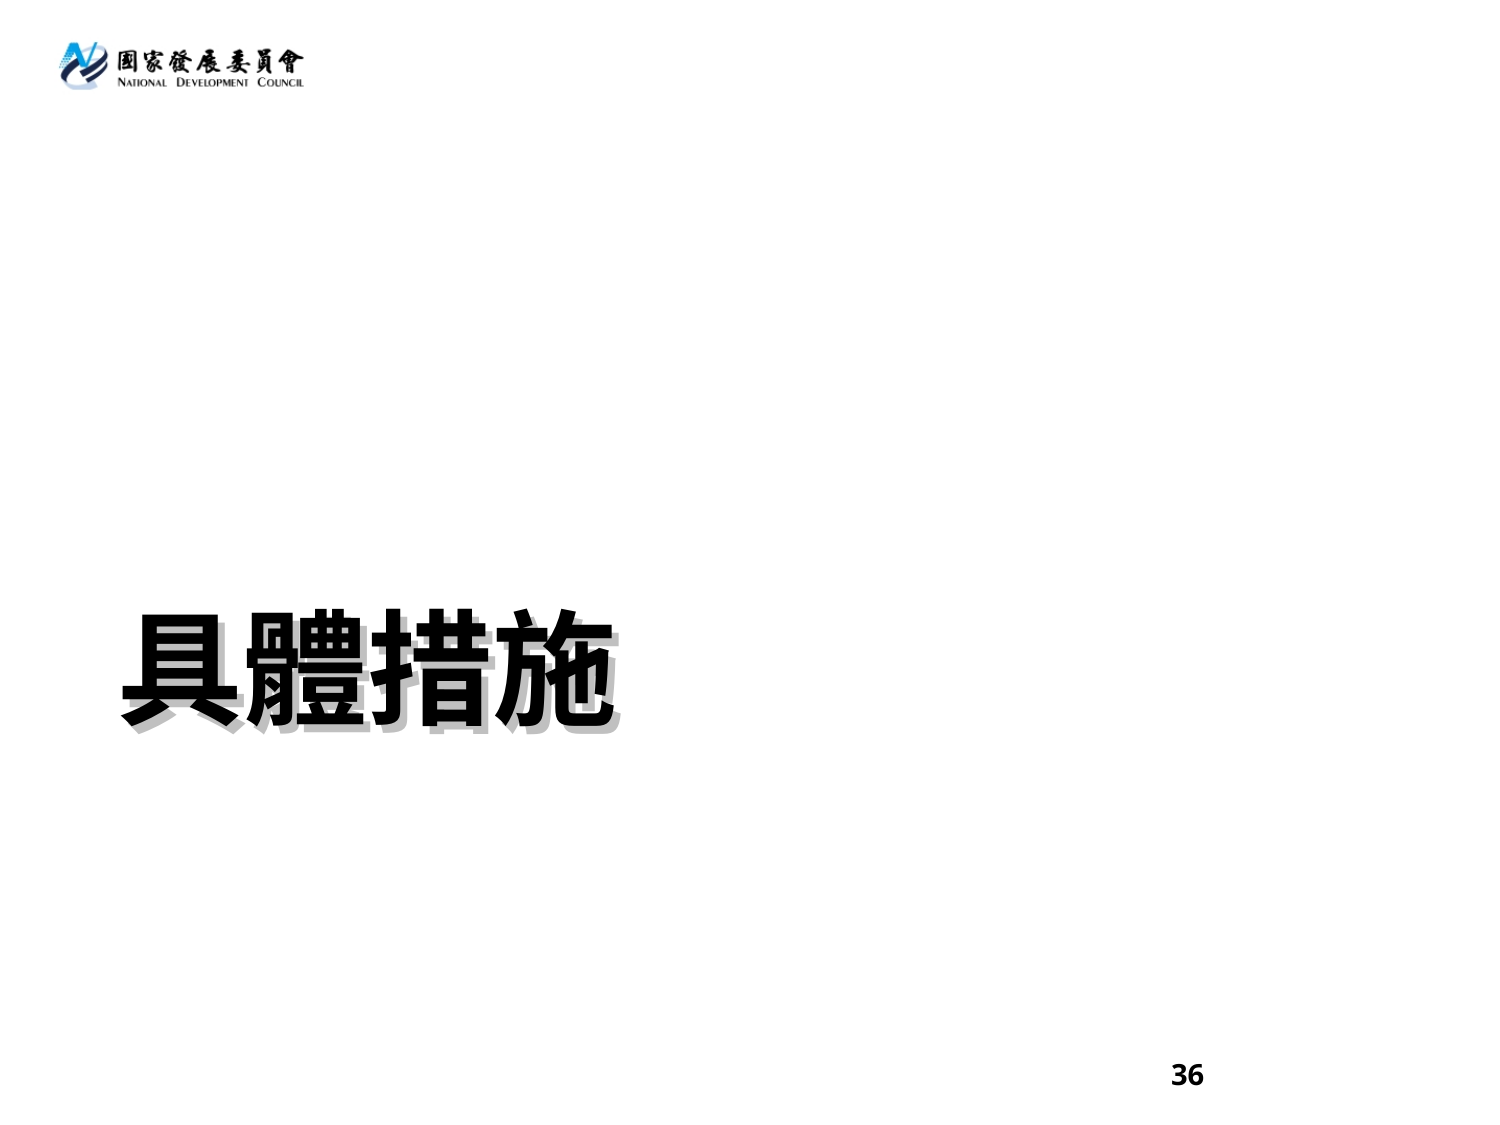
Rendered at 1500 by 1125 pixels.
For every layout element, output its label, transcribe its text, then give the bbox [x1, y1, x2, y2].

title 具體措施 [102, 280, 1397, 749]
text_box 36 [1156, 1045, 1500, 1106]
